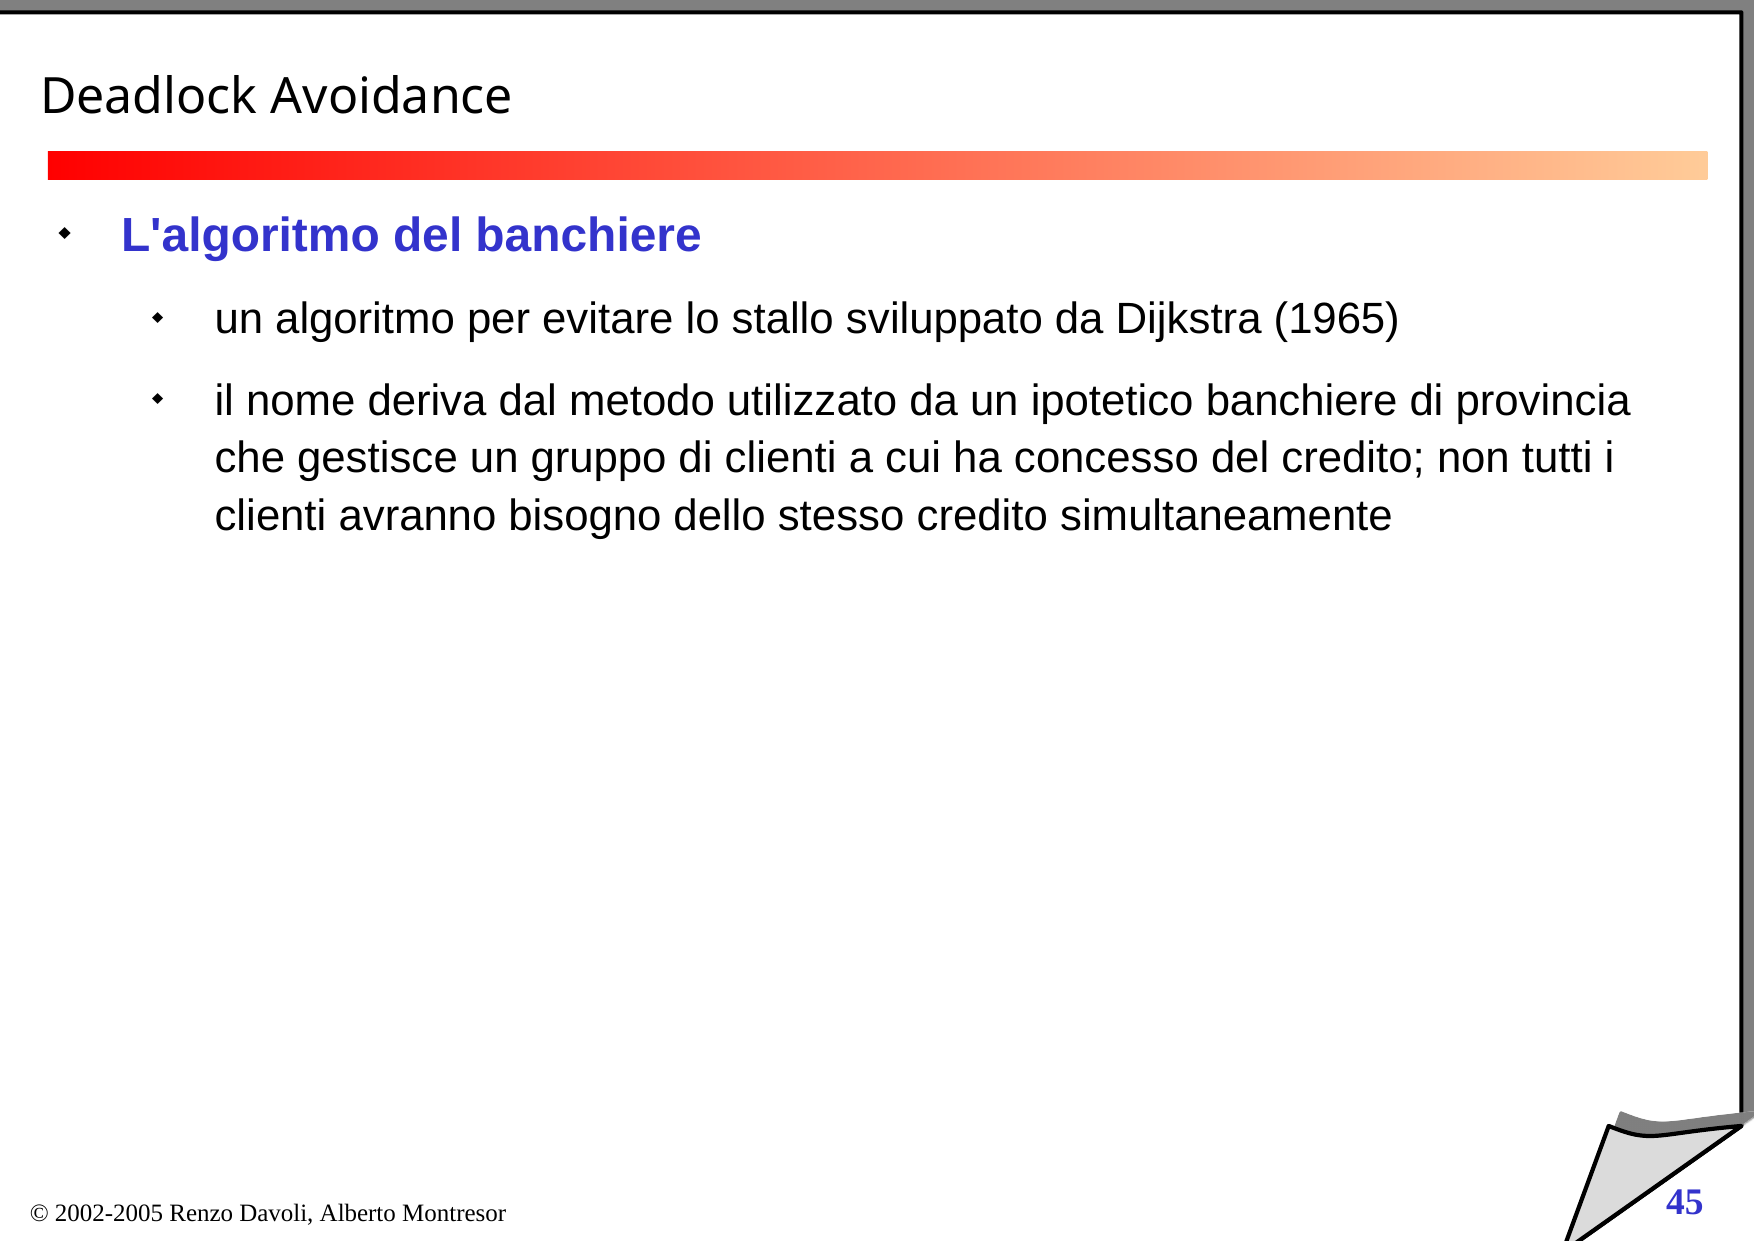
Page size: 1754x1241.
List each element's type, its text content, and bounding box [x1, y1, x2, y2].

list L'algoritmo del banchiere un algoritmo per evitare lo stallo sviluppato da Dijkstra (1965) il nome deriva dal metodo utilizzato da un ipotetico banchiere di provincia che gestisce un gruppo di clienti a cui ha concesso del credito; non tutti i clienti avranno bisogno dello stesso credito simultaneamente [58, 206, 1696, 815]
text_box q [750, 152, 754, 179]
title Deadlock Avoidance [40, 49, 1714, 144]
